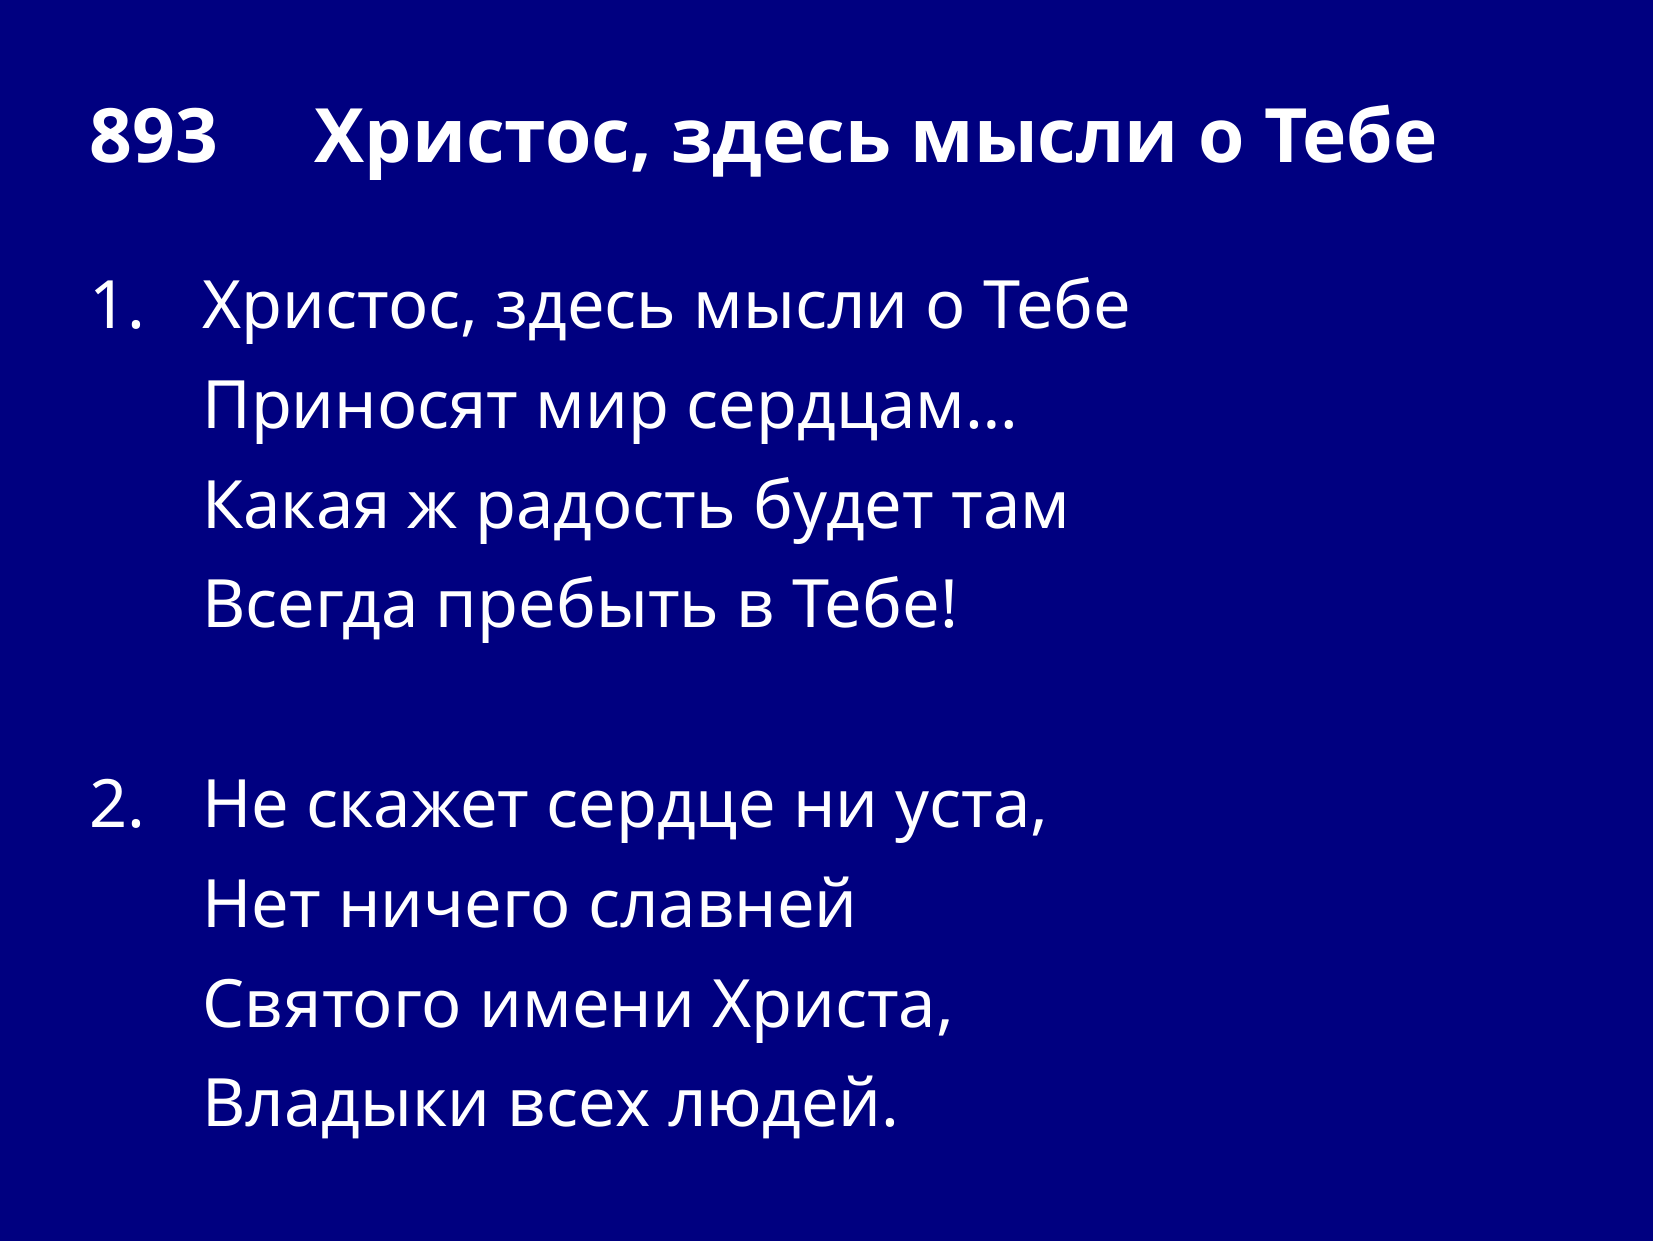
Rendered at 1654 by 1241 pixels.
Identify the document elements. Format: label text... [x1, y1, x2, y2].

text_box 1. Христос, здесь мысли о Тебе Приносят мир сердцам… Какая ж радость будет там Всегда пребыть в Тебе! 2. Не скажет сердце ни уста, Нет ничего славней Святого имени Христа, Владыки всех людей. [75, 188, 1576, 1163]
text_box 893 Христос, здесь мысли о Тебе [75, 75, 1651, 188]
